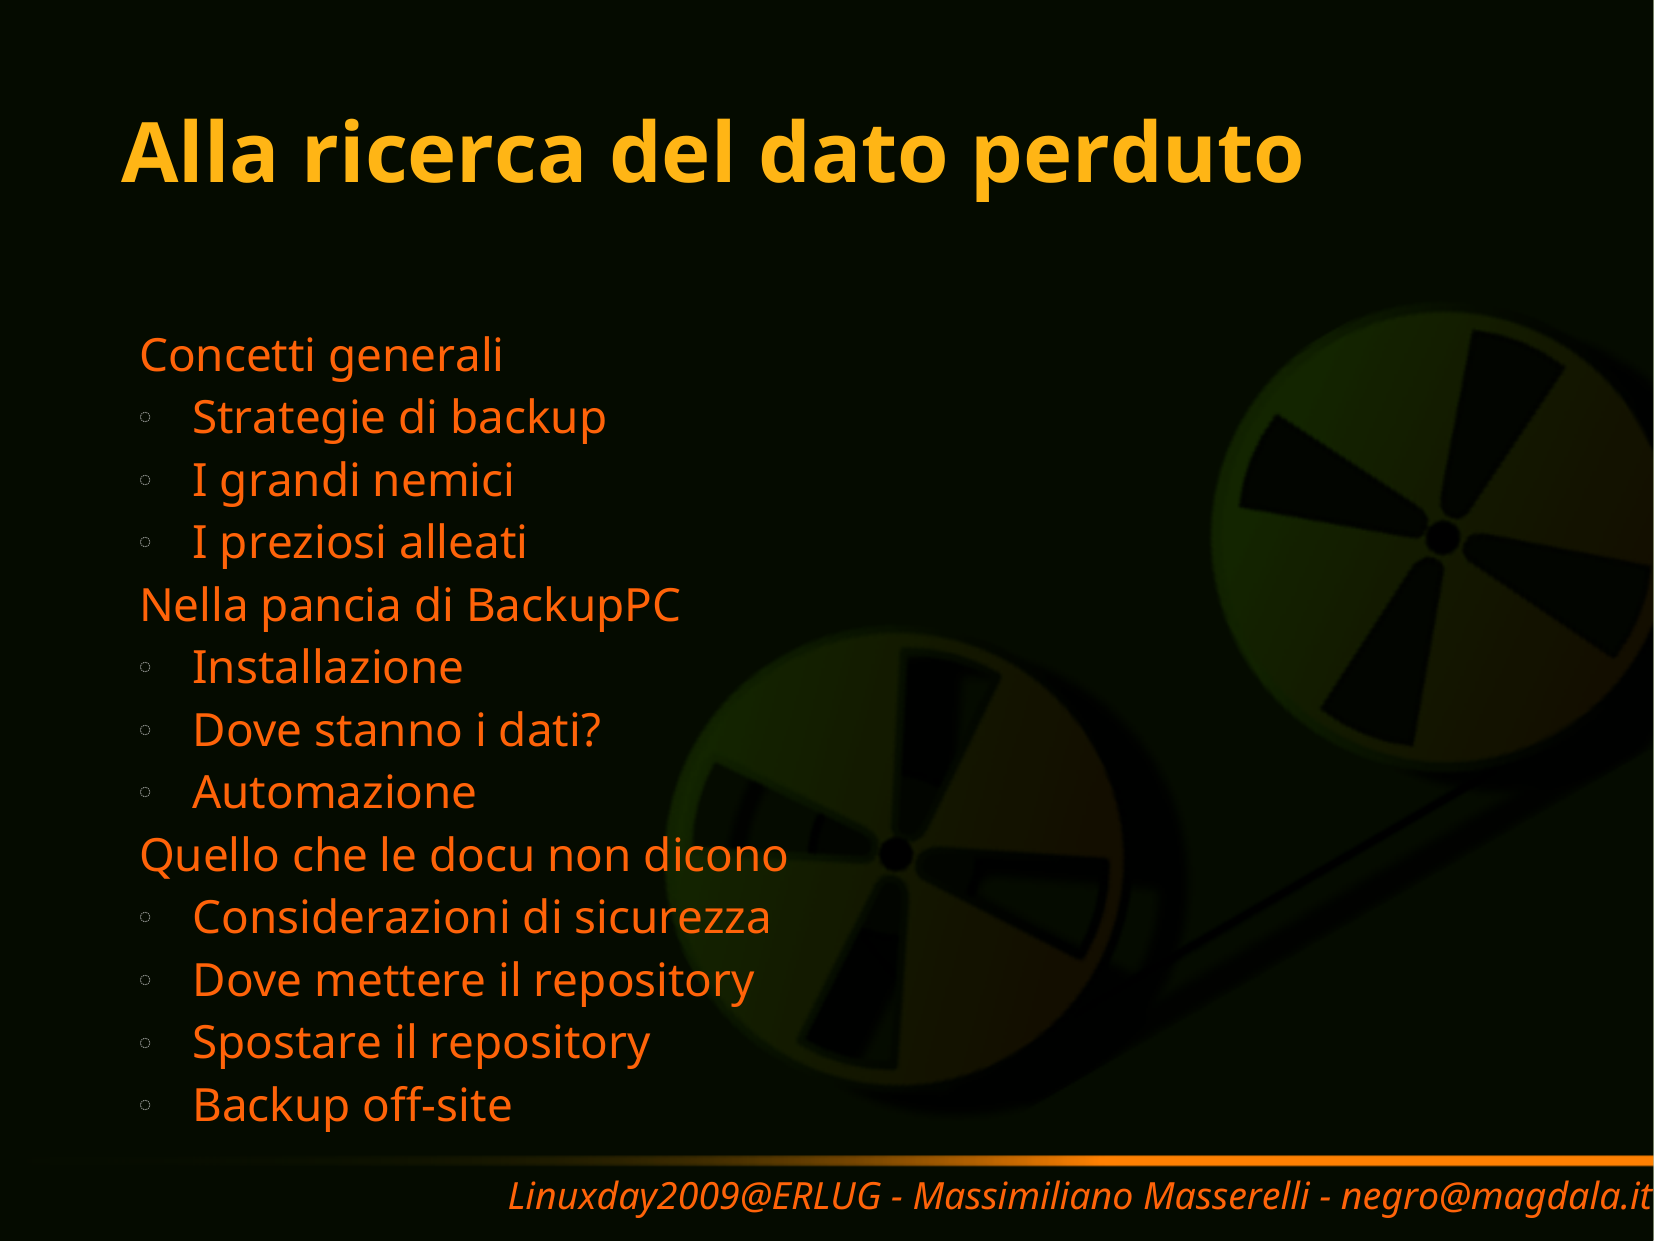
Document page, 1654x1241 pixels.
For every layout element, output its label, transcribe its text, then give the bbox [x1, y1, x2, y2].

title Alla ricerca del dato perduto [121, 53, 1534, 247]
list Concetti generali Strategie di backup I grandi nemici I preziosi alleati Nella pancia di BackupPC Installazione Dove stanno i dati? Automazione Quello che le docu non dicono Considerazioni di sicurezza Dove mettere il repository Spostare il repository Backup off-site [121, 322, 1561, 1096]
